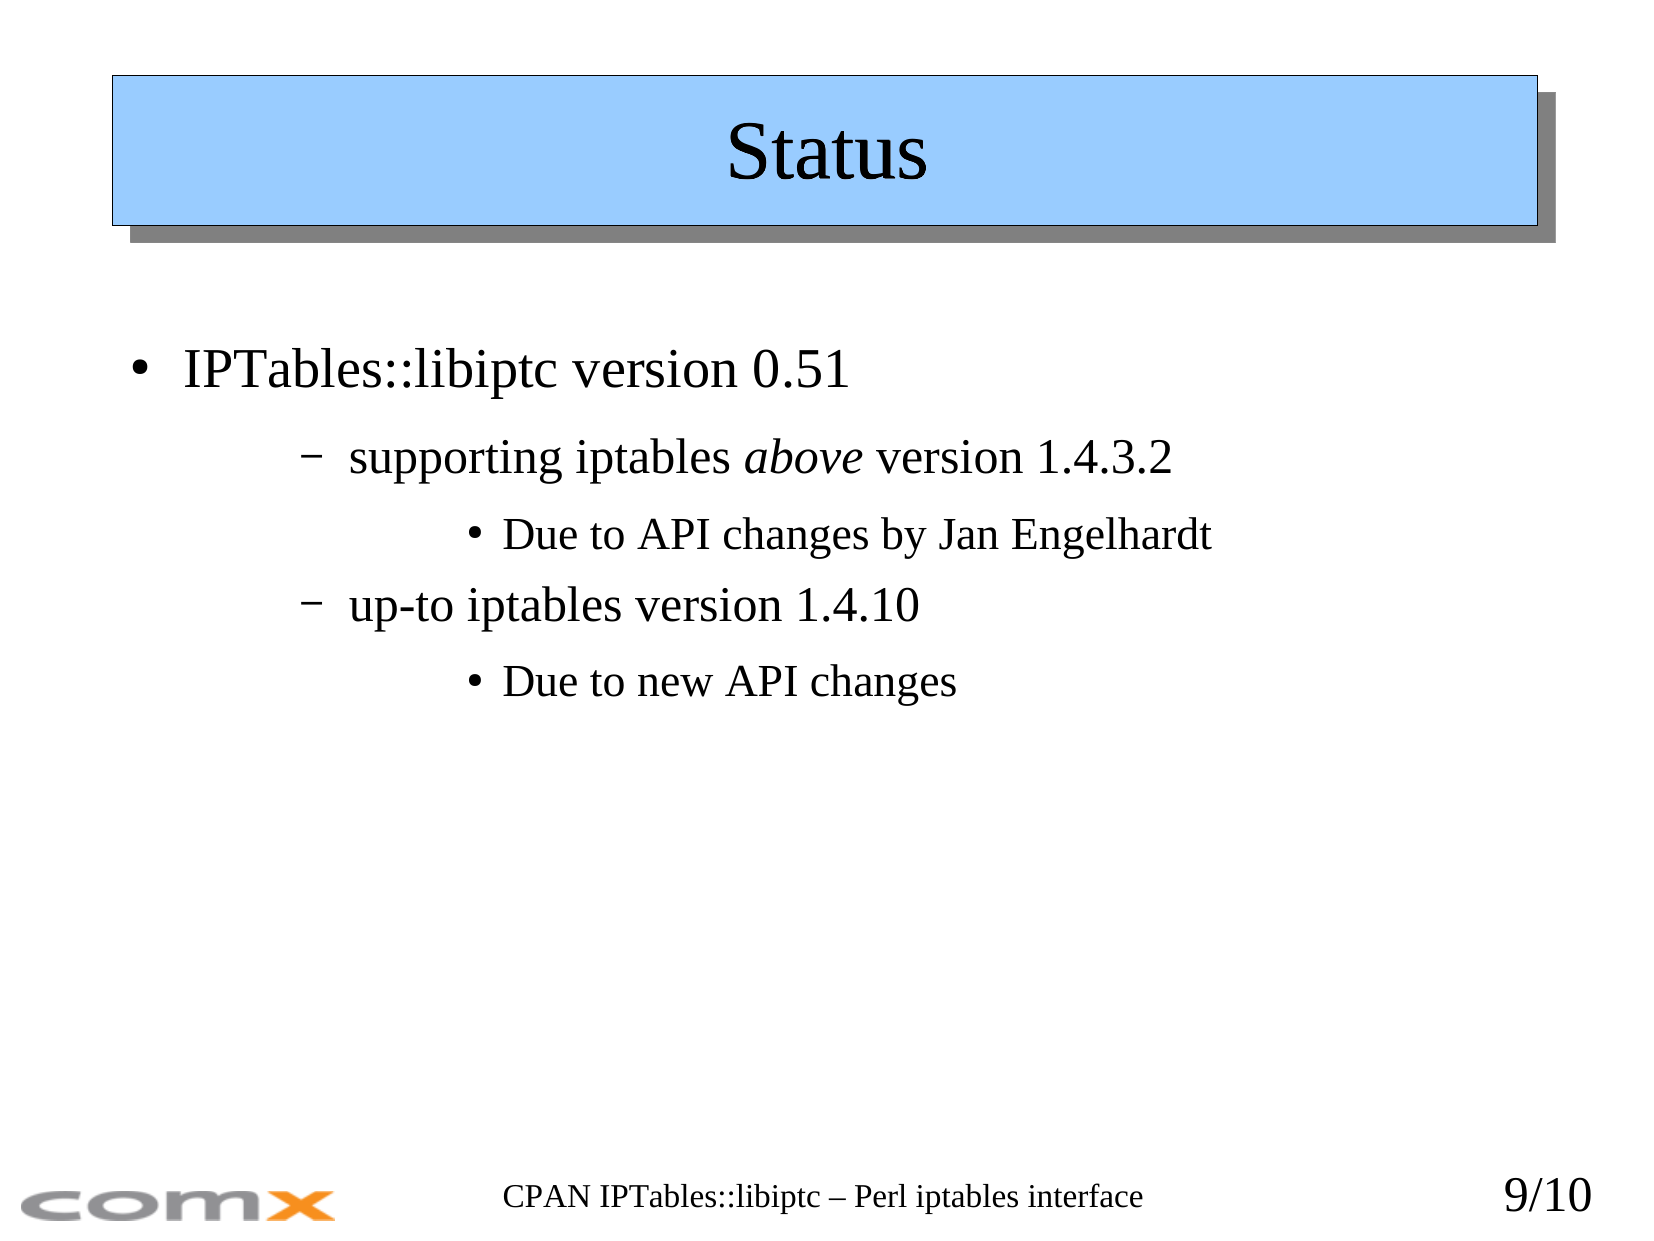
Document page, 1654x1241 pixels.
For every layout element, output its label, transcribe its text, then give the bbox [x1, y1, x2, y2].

list IPTables::libiptc version 0.51 supporting iptables above version 1.4.3.2 Due to API changes by Jan Engelhardt up-to iptables version 1.4.10 Due to new API changes [112, 337, 1538, 1096]
title Status [116, 90, 1538, 211]
picture [21, 1191, 335, 1221]
